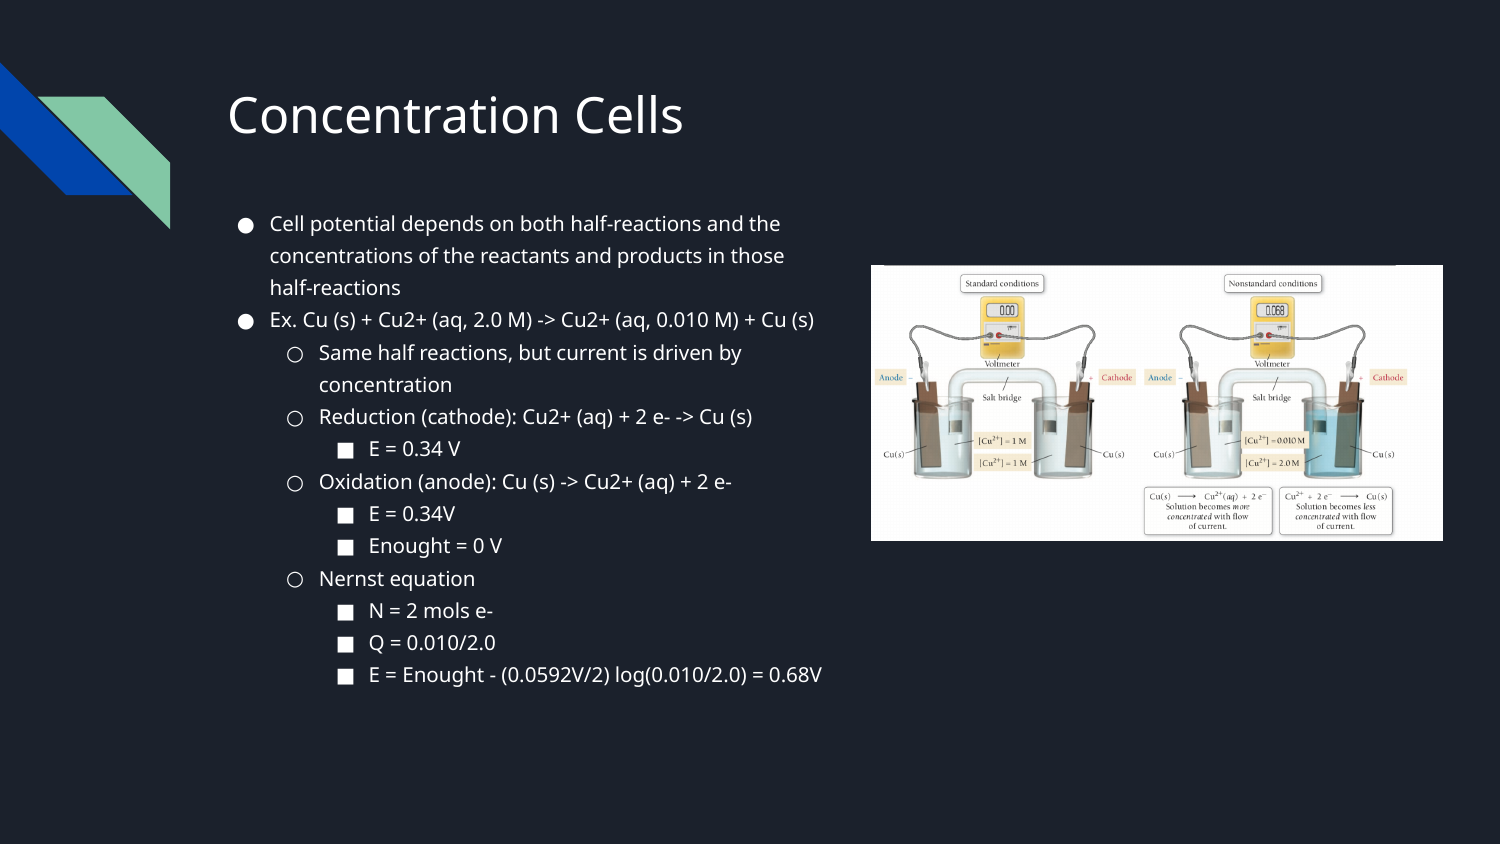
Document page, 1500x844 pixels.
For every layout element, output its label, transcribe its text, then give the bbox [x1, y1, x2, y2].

picture [871, 265, 1443, 541]
title Concentration Cells [212, 64, 1368, 215]
list Cell potential depends on both half-reactions and the concentrations of the reactants and products in those half-reactions Ex. Cu (s) + Cu2+ (aq, 2.0 M) -> Cu2+ (aq, 0.010 M) + Cu (s) Same half reactions, but current is driven by concentration Reduction (cathode): Cu2+ (aq) + 2 e- -> Cu (s) E = 0.34 V Oxidation (anode): Cu (s) -> Cu2+ (aq) + 2 e- E = 0.34V Enought = 0 V Nernst equation N = 2 mols e- Q = 0.010/2.0 E = Enought - (0.0592V/2) log(0.010/2.0) = 0.68V [205, 190, 847, 756]
